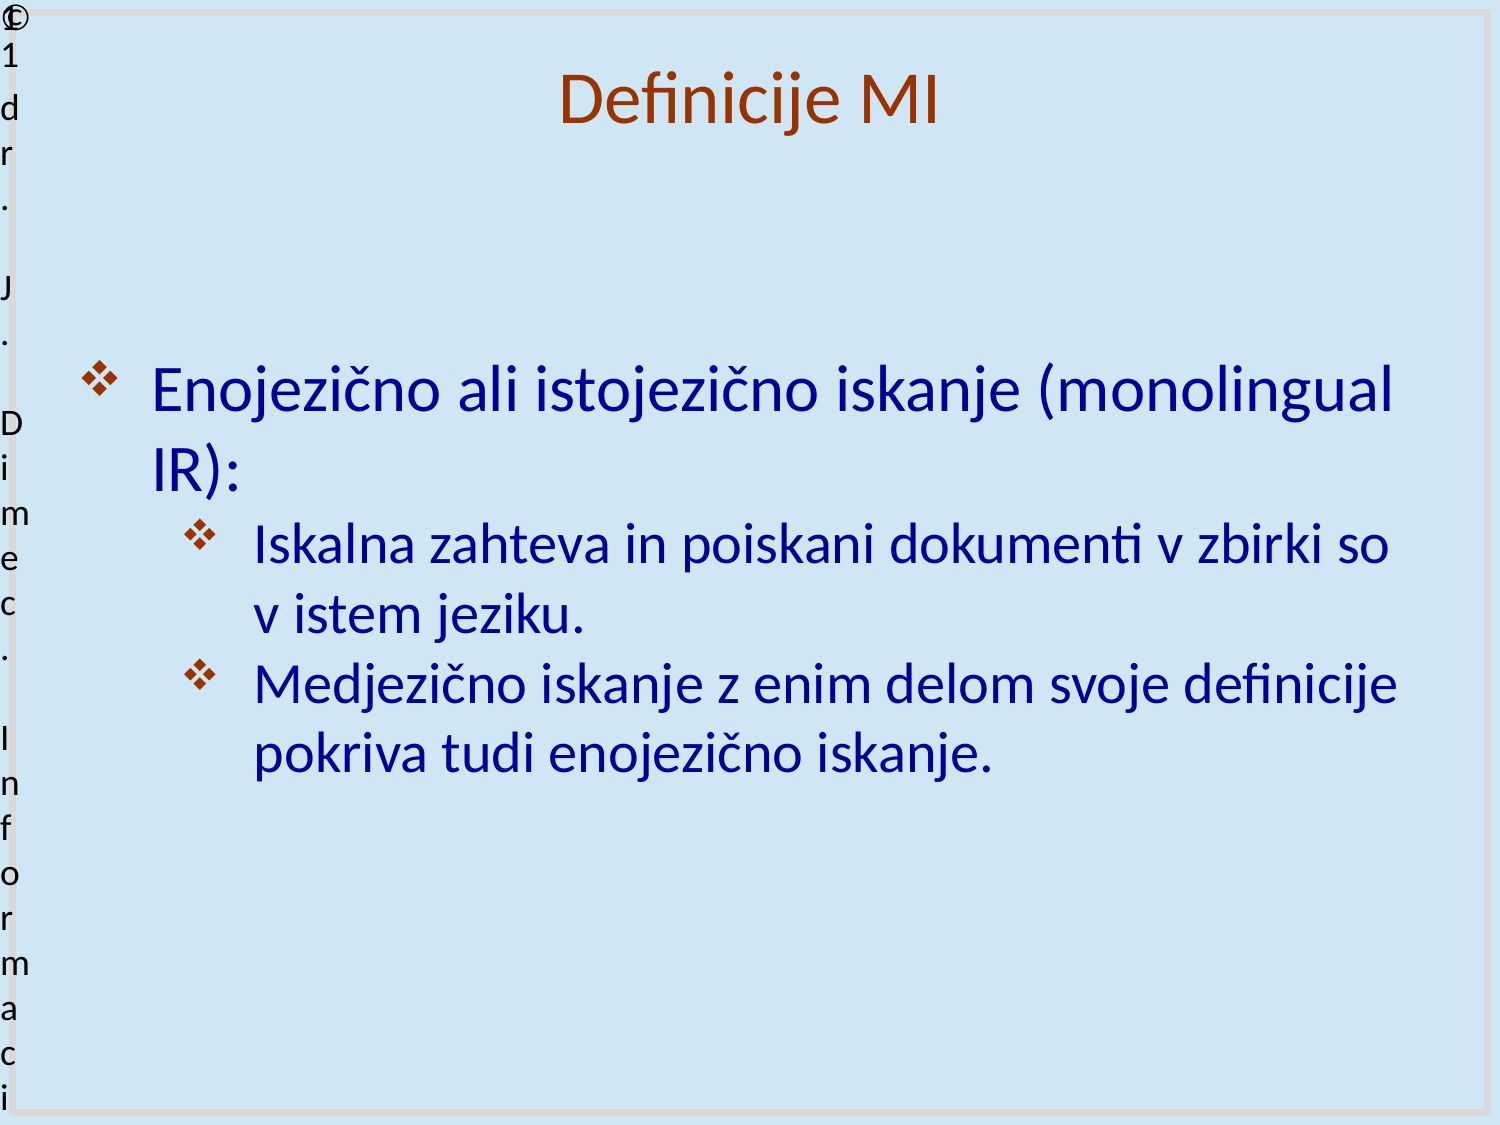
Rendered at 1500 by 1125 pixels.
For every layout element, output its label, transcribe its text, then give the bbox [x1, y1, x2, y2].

list Enojezično ali istojezično iskanje (monolingual IR): Iskalna zahteva in poiskani dokumenti v zbirki so v istem jeziku. Medjezično iskanje z enim delom svoje definicije pokriva tudi enojezično iskanje. [62, 337, 1438, 1050]
title Definicije MI [37, 24, 1463, 163]
